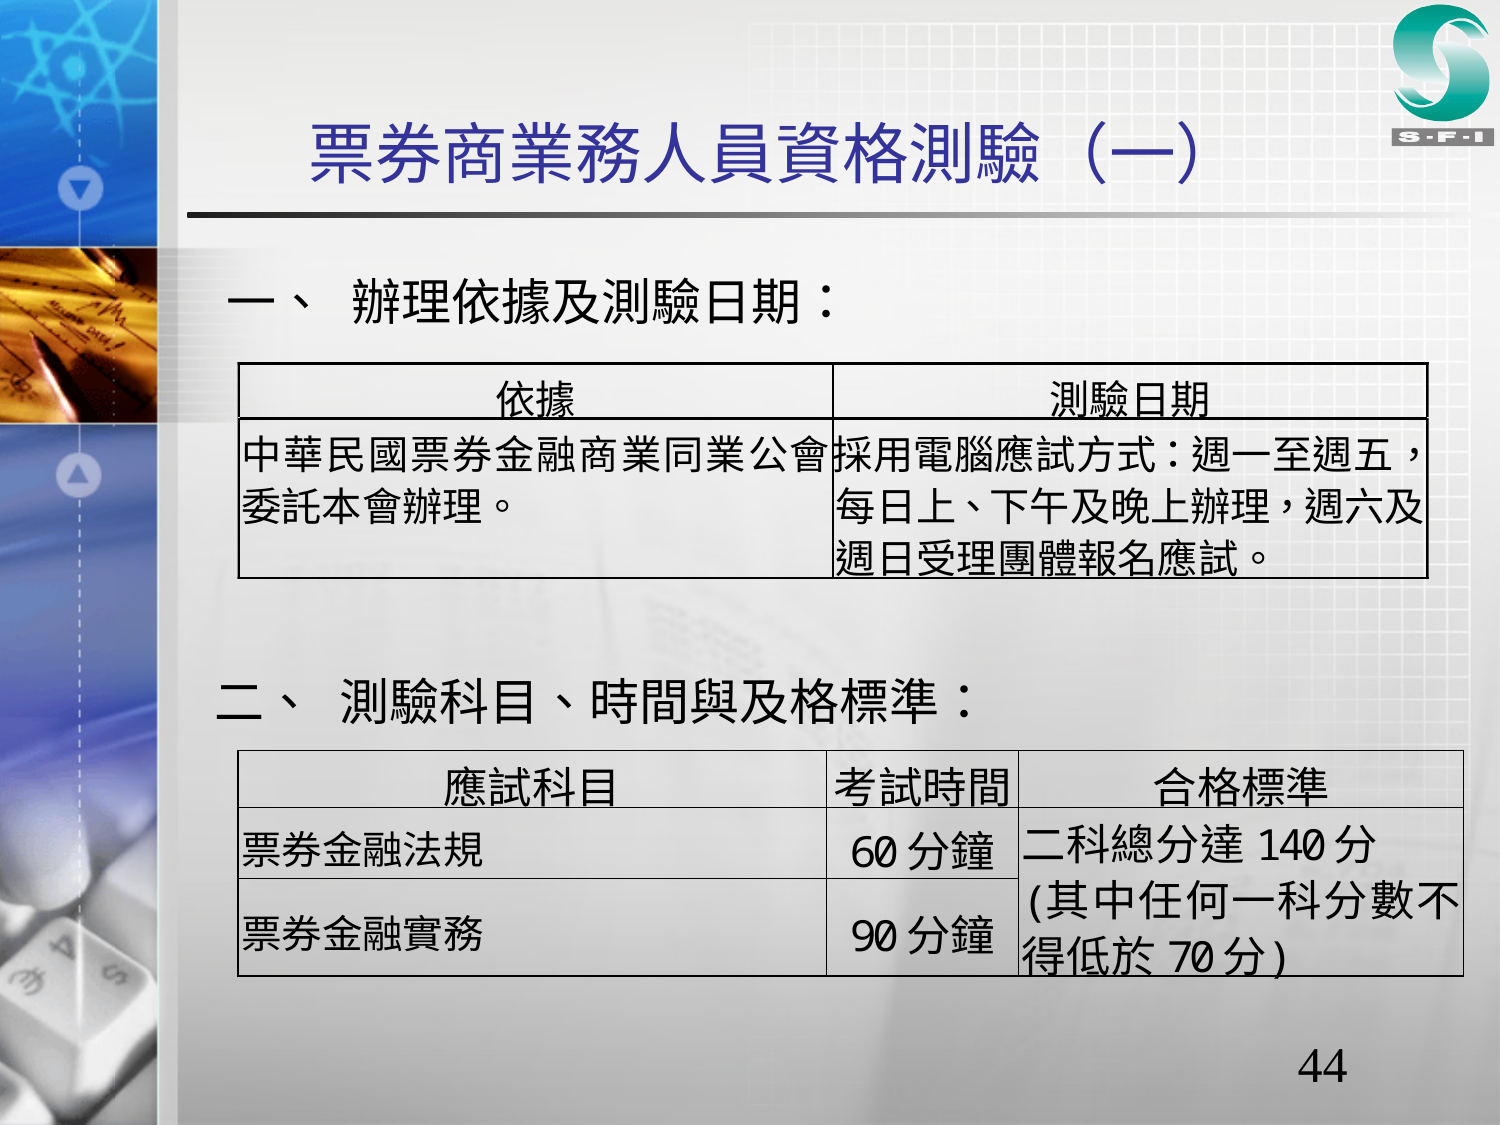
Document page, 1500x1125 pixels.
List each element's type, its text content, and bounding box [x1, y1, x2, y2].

text_box 二、 測驗科目、時間與及格標準： [200, 662, 1058, 738]
chart [237, 362, 1429, 663]
chart [225, 750, 1477, 1047]
picture [0, 0, 1500, 1125]
title 票券商業務人員資格測驗（一） [188, 101, 1363, 201]
text_box 一、 辦理依據及測驗日期： [174, 262, 867, 338]
